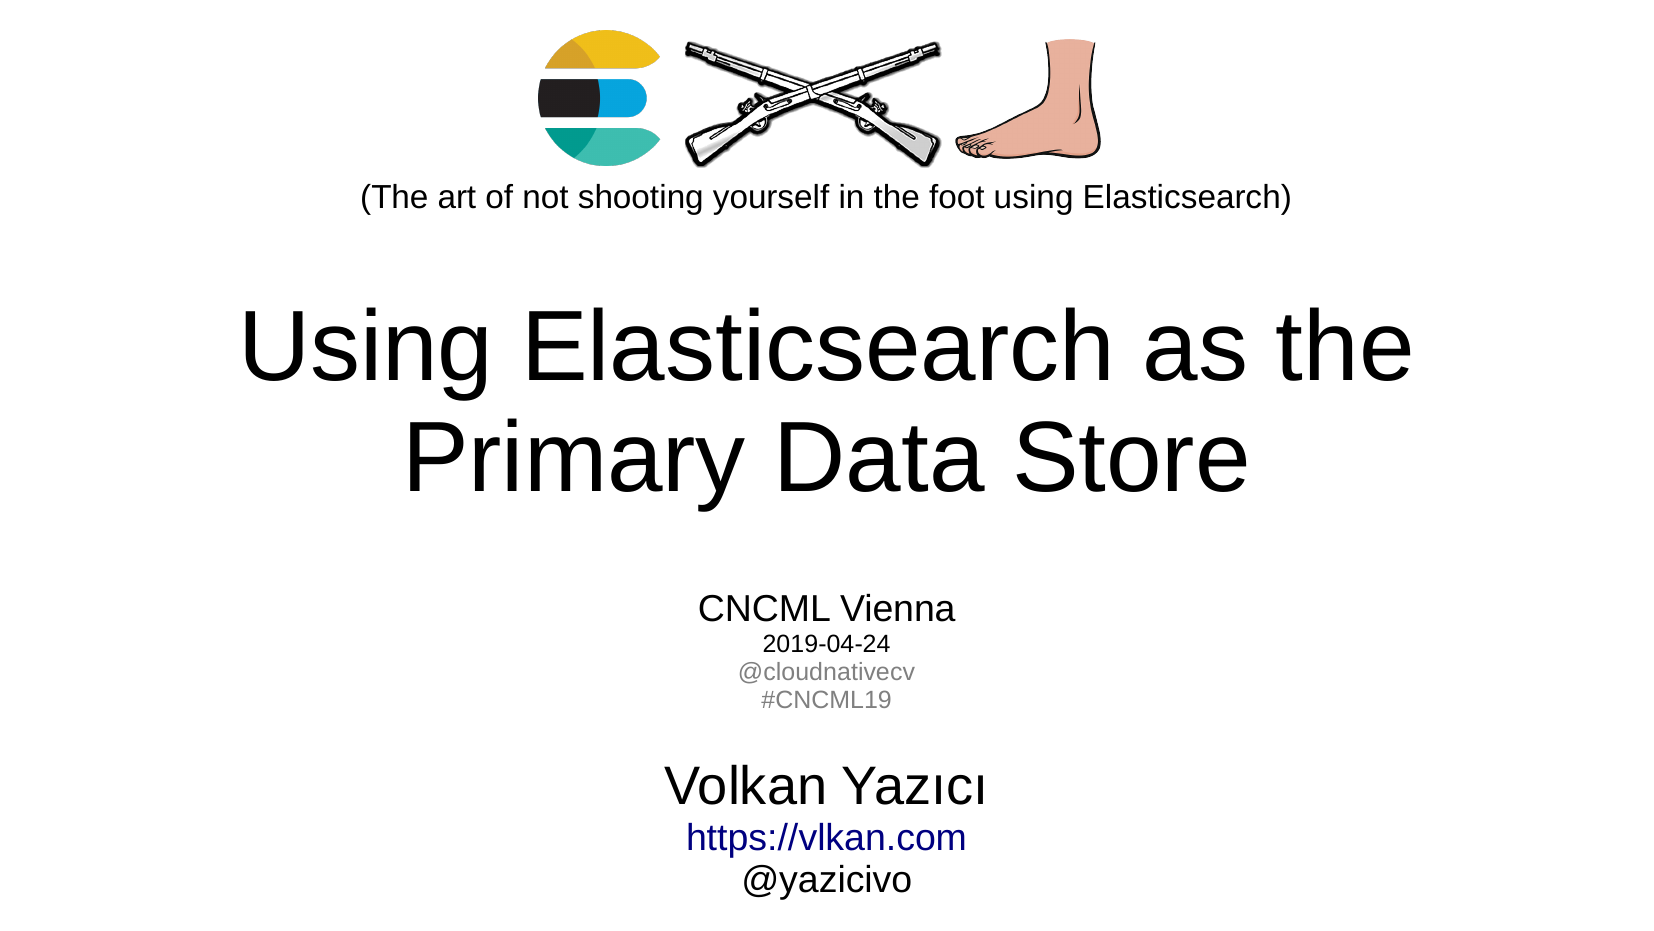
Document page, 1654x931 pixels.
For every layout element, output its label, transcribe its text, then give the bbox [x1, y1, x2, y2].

picture [521, 13, 950, 183]
picture [955, 39, 1101, 159]
subtitle (The art of not shooting yourself in the foot using Elasticsearch) Using Elasticsearch as the Primary Data Store CNCML Vienna 2019-04-24 @cloudnativecv #CNCML19 Volkan Yazıcı https://vlkan.com @yazicivo [82, 178, 1571, 901]
